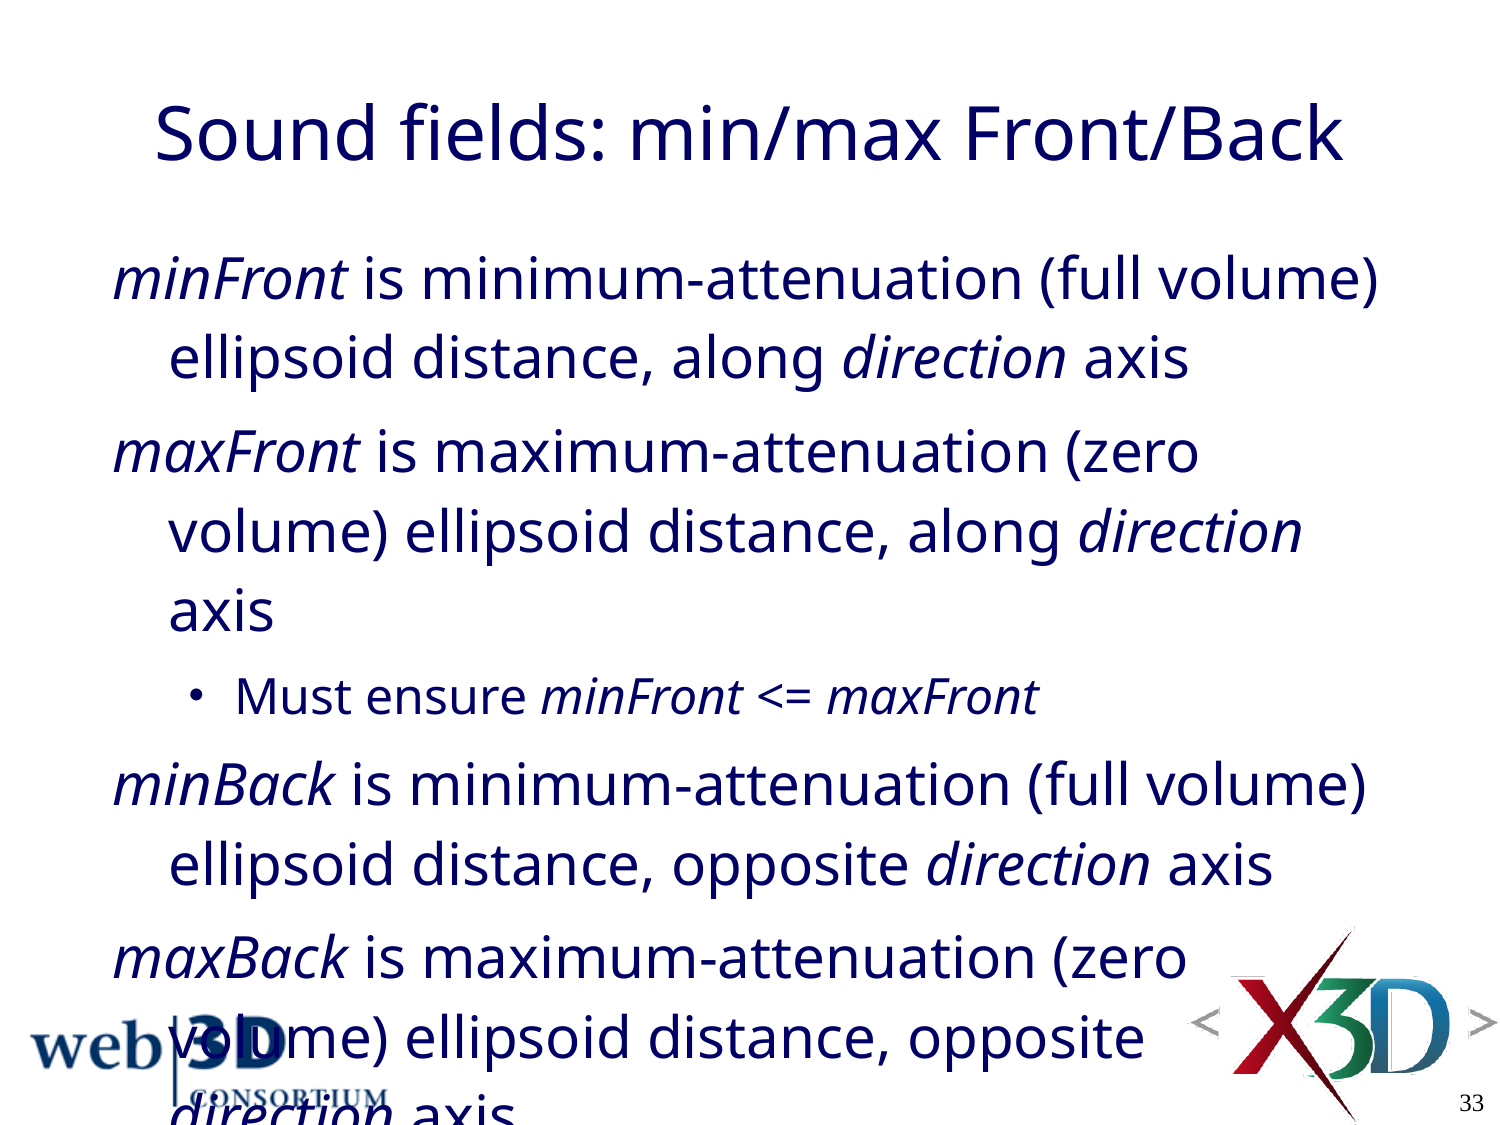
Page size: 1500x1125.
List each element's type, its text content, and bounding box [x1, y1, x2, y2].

picture [338, 1110, 354, 1118]
picture [178, 1109, 192, 1118]
picture [1187, 926, 1500, 1125]
list minFront is minimum-attenuation (full volume) ellipsoid distance, along direction axis maxFront is maximum-attenuation (zero volume) ellipsoid distance, along direction axis Must ensure minFront <= maxFront minBack is minimum-attenuation (full volume) ellipsoid distance, opposite direction axis maxBack is maximum-attenuation (zero volume) ellipsoid distance, opposite direction axis Must ensure minBack <= maxBack [112, 237, 1388, 989]
title Sound fields: min/max Front/Back [112, 44, 1388, 218]
picture [373, 1110, 386, 1118]
picture [248, 1109, 261, 1118]
picture [12, 998, 413, 1118]
